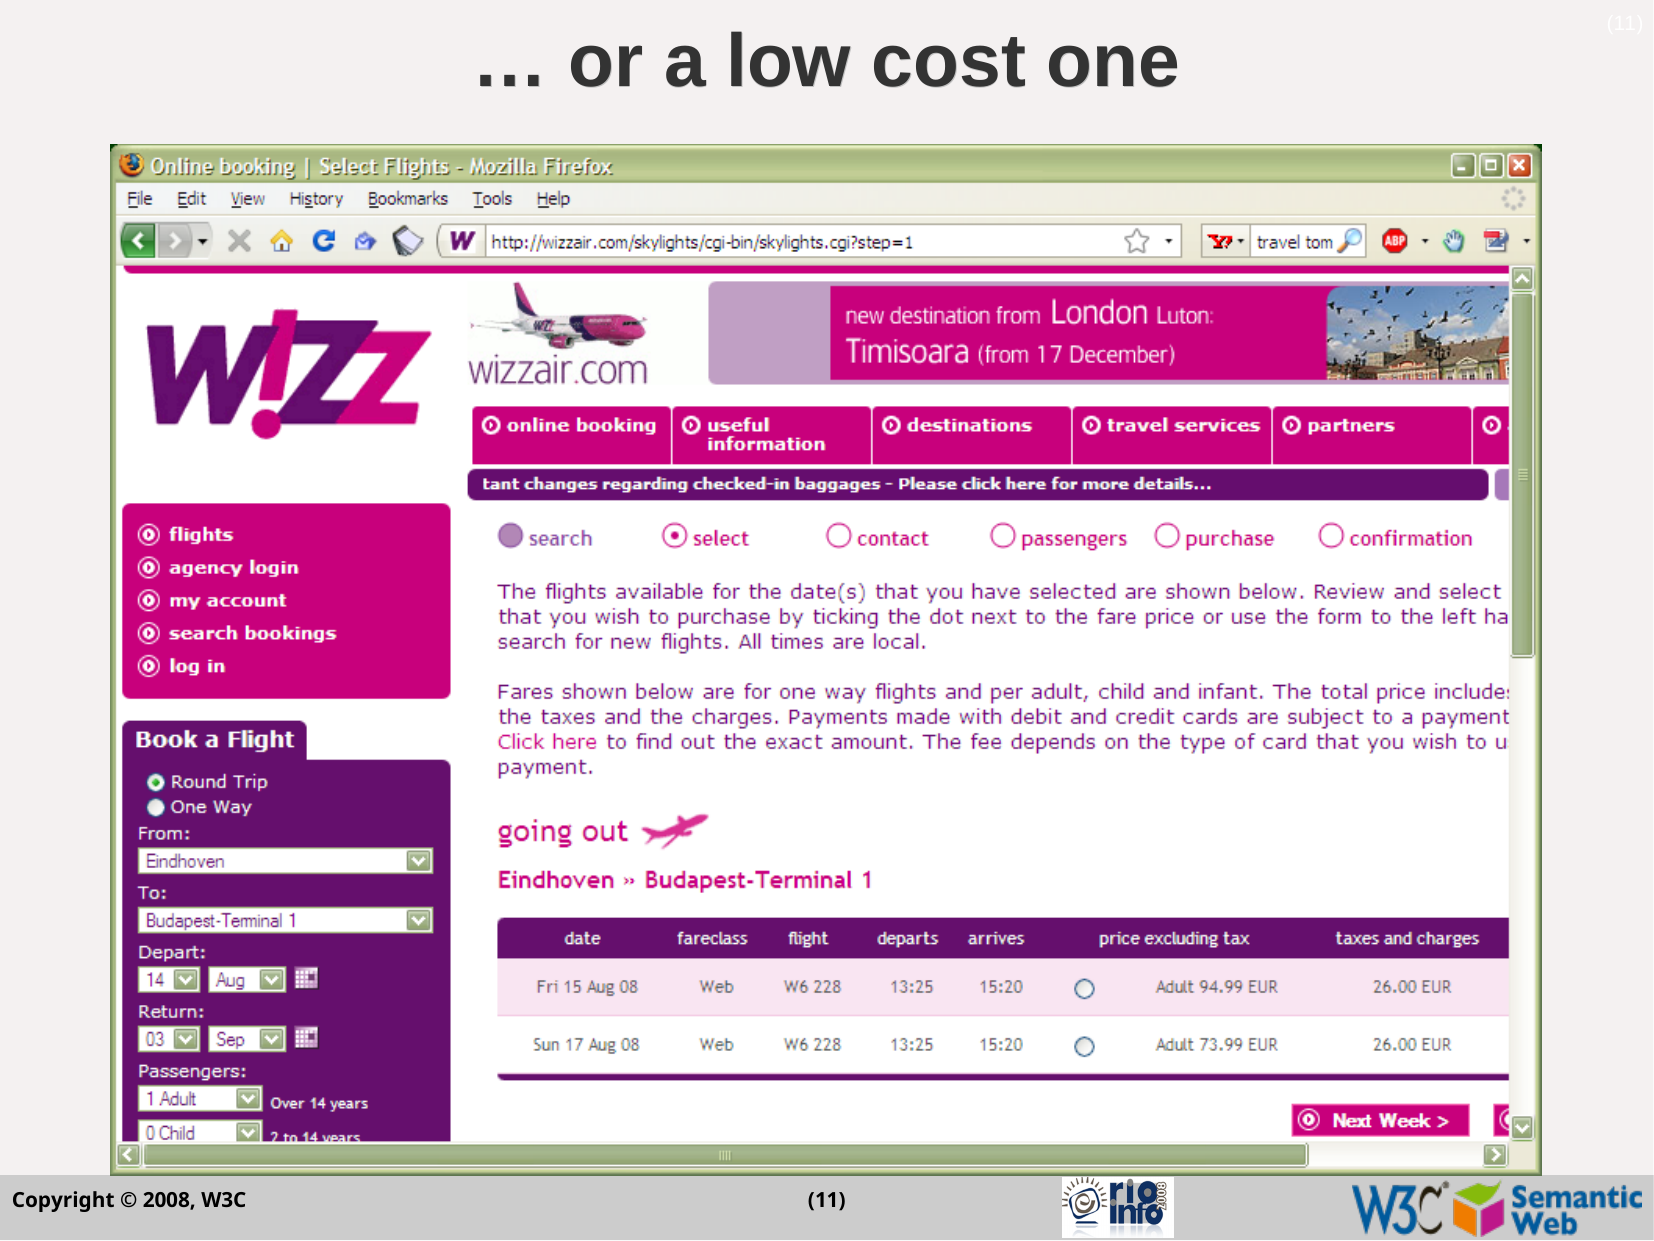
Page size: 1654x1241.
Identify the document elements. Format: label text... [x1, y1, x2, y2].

picture [110, 144, 1542, 1238]
picture [1352, 1178, 1642, 1237]
title … or a low cost one [0, 0, 1654, 119]
